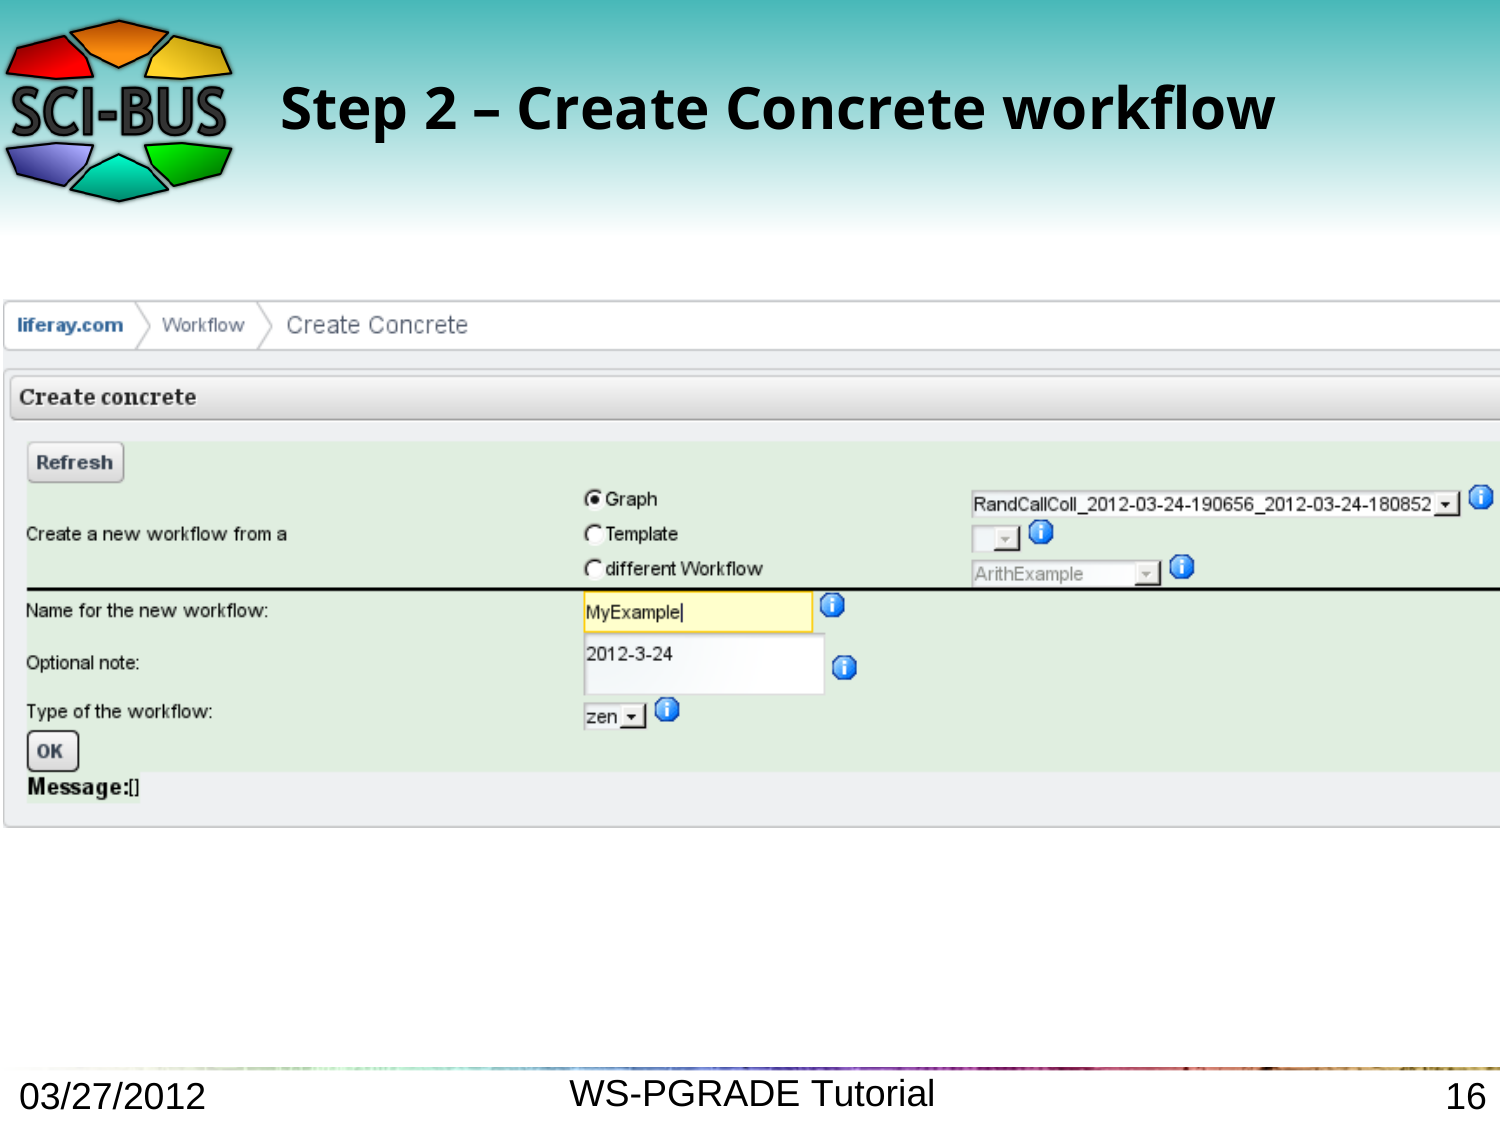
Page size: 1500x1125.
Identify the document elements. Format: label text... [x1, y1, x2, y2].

picture [3, 299, 1500, 828]
picture [0, 1067, 1500, 1125]
title Step 2 – Create Concrete workflow [265, 29, 1477, 183]
picture [0, 15, 237, 207]
